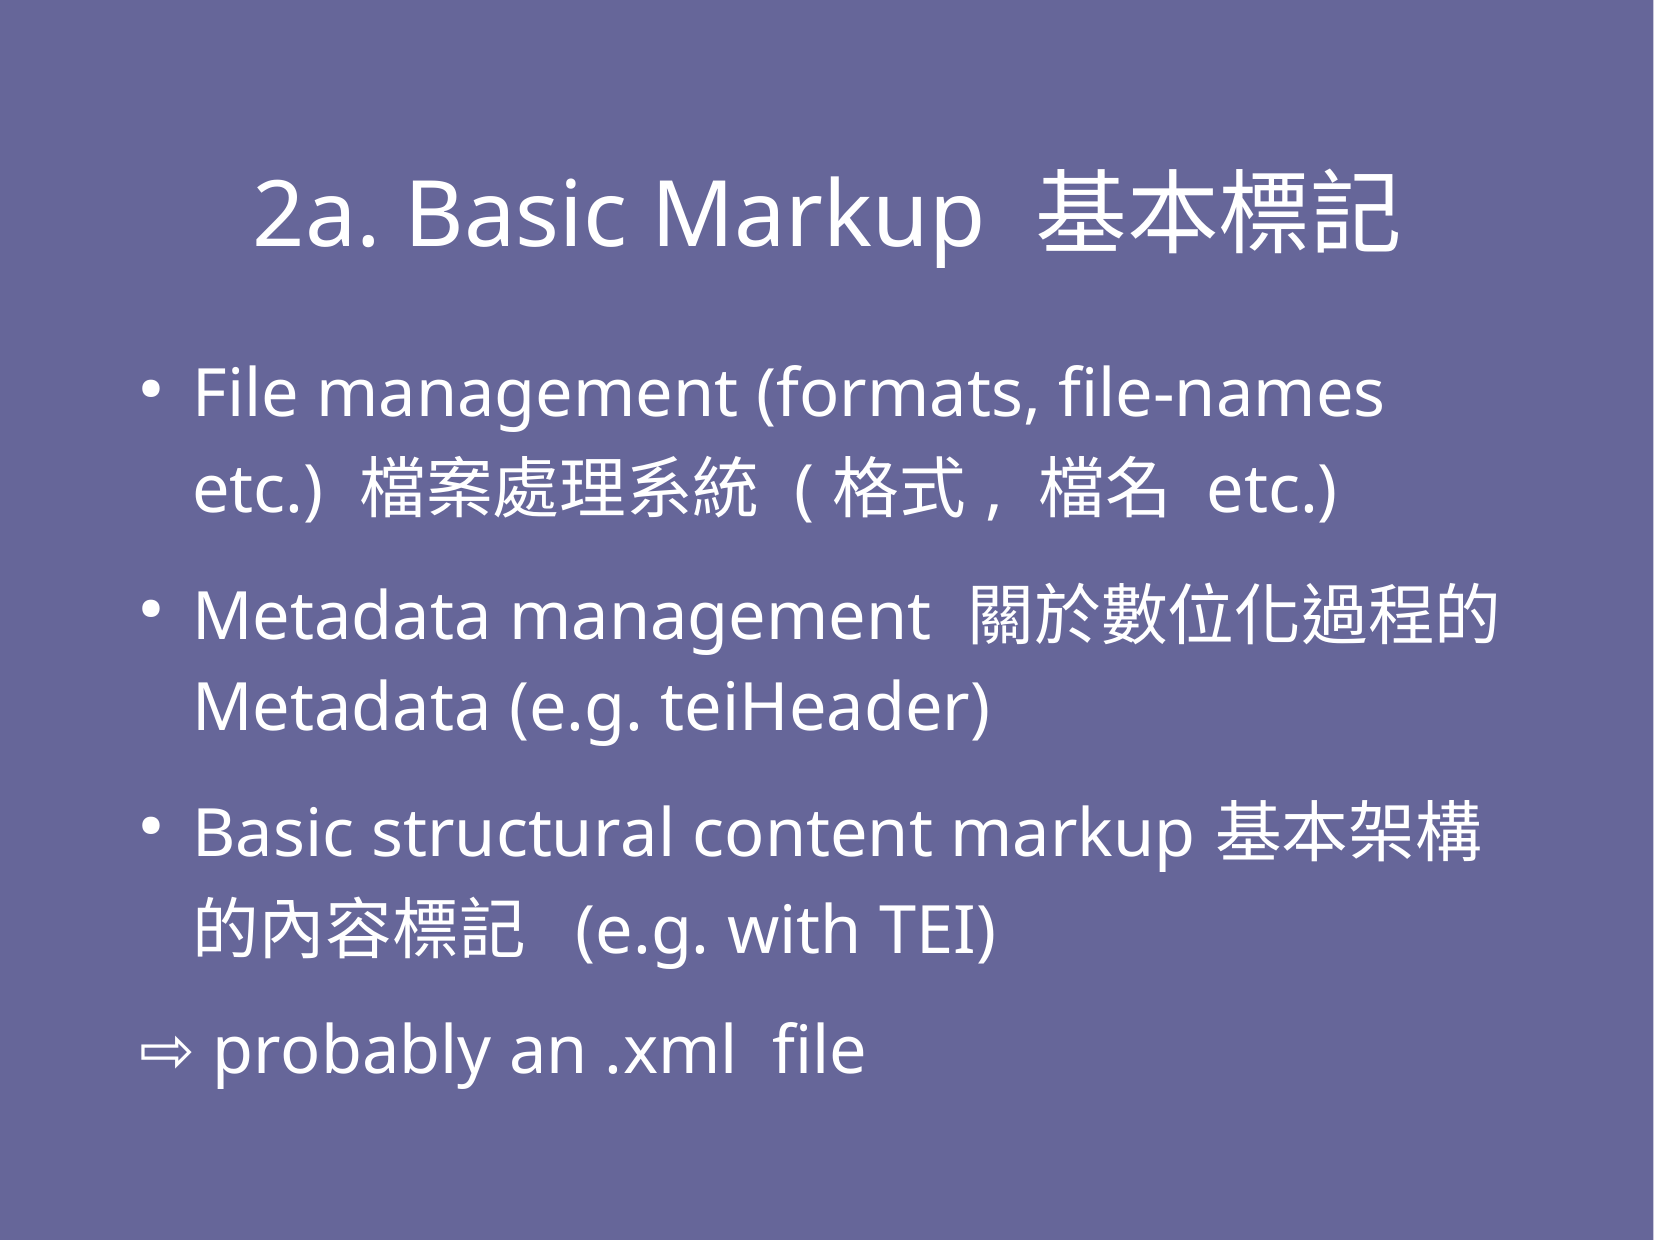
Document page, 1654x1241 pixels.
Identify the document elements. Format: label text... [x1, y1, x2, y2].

title 2a. Basic Markup 基本標記 [121, 102, 1534, 310]
list File management (formats, file-names etc.) 檔案處理系統 (格式, 檔名 etc.) Metadata management 關於數位化過程的Metadata (e.g. teiHeader) Basic structural content markup基本架構的內容標記 (e.g. with TEI) ⇨ probably an .xml file [121, 344, 1534, 1127]
